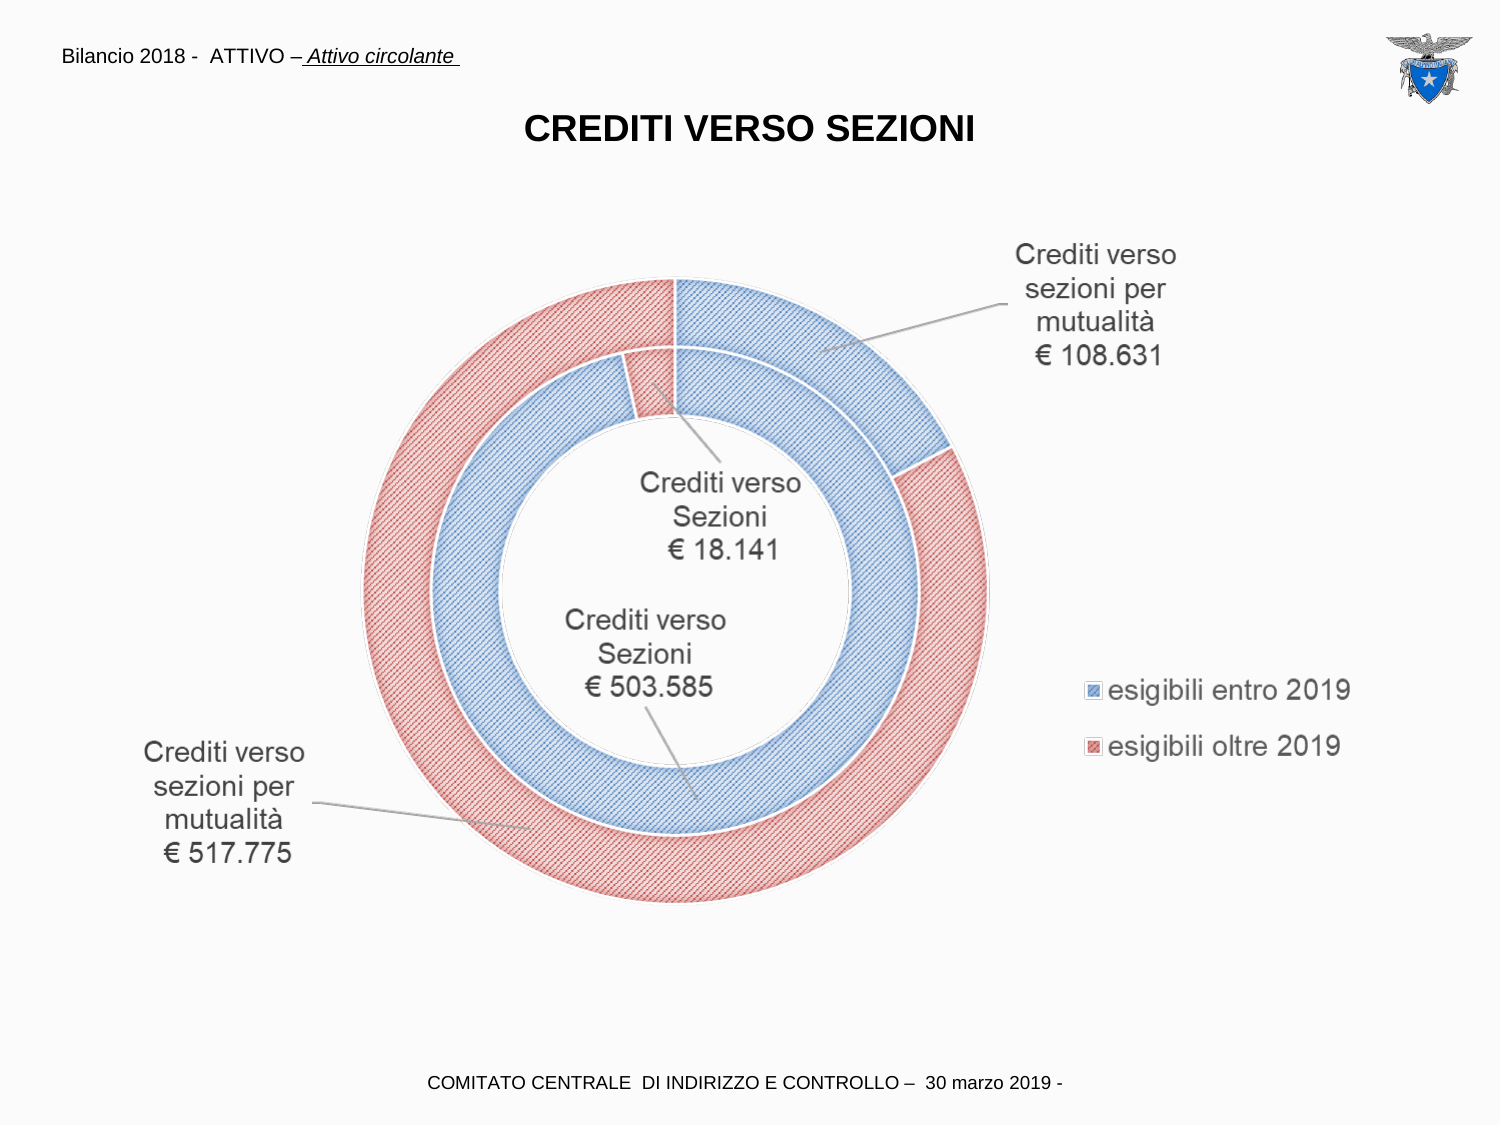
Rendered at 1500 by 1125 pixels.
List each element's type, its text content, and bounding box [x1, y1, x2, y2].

text_box CREDITI VERSO SEZIONI [259, 105, 1241, 147]
text_box Bilancio 2018 - ATTIVO – Attivo circolante [46, 35, 516, 76]
text_box COMITATO CENTRALE DI INDIRIZZO E CONTROLLO – 30 marzo 2019 - [257, 1062, 1233, 1101]
picture [70, 188, 1435, 941]
picture [1382, 29, 1477, 112]
